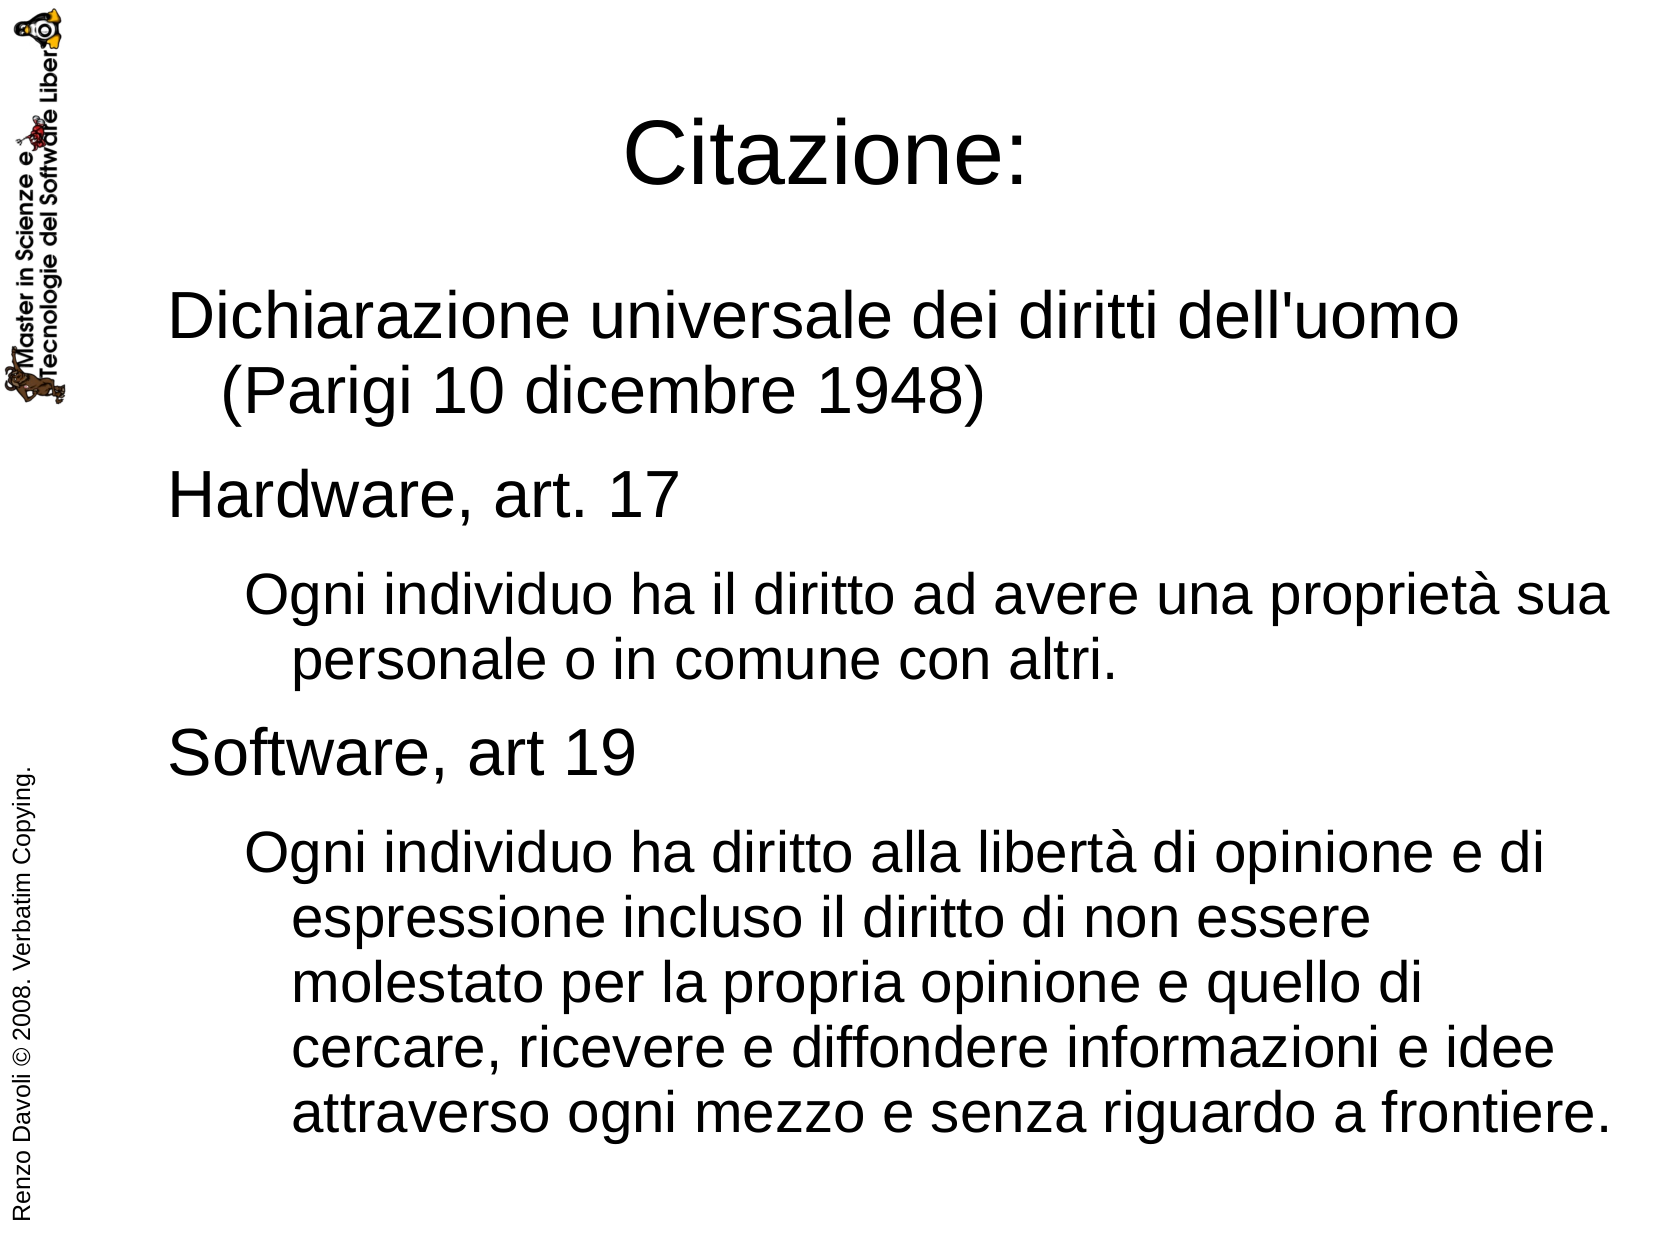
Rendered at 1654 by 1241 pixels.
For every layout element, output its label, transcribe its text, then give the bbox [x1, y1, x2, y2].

title Citazione: [82, 49, 1571, 257]
list Dichiarazione universale dei diritti dell'uomo (Parigi 10 dicembre 1948) Hardware, art. 17 Ogni individuo ha il diritto ad avere una proprietà sua personale o in comune con altri. Software, art 19 Ogni individuo ha diritto alla libertà di opinione e di espressione incluso il diritto di non essere molestato per la propria opinione e quello di cercare, ricevere e diffondere informazioni e idee attraverso ogni mezzo e senza riguardo a frontiere. [150, 278, 1639, 1145]
picture [1, 2, 69, 413]
